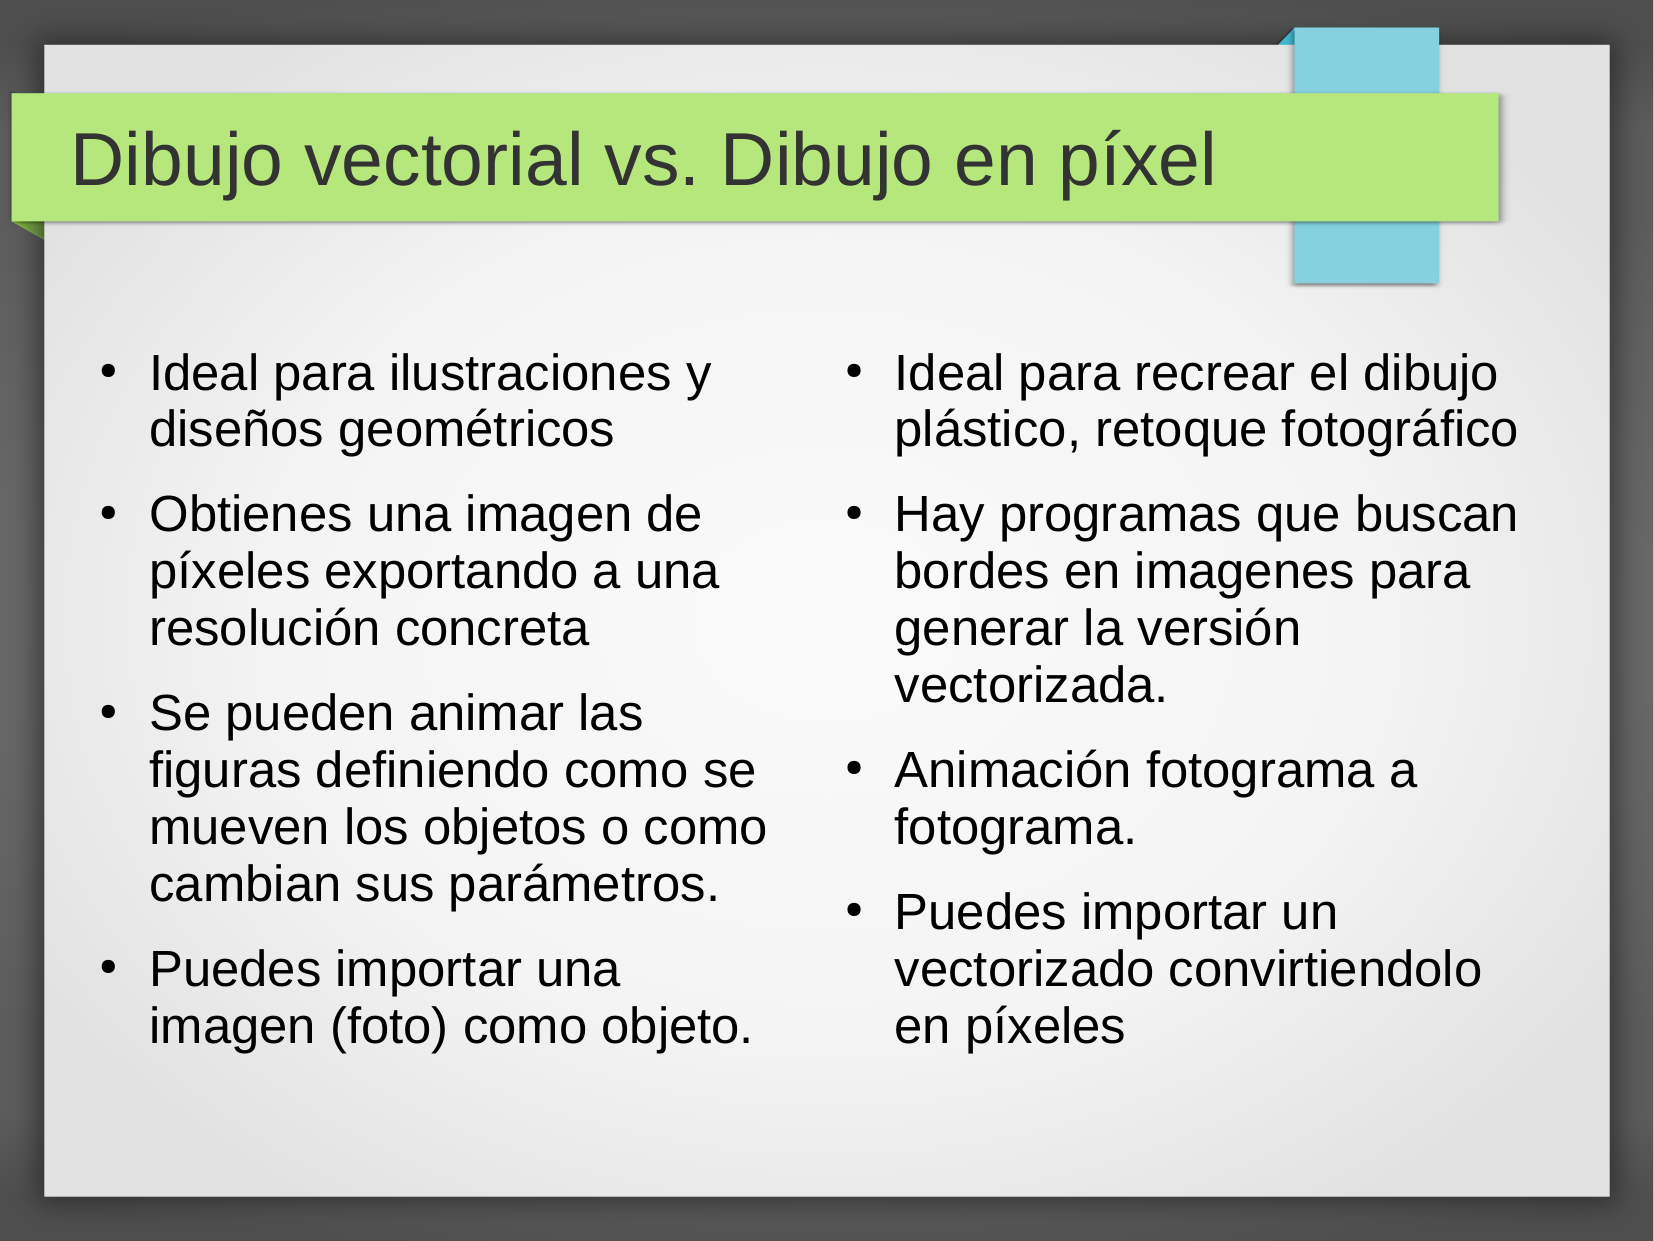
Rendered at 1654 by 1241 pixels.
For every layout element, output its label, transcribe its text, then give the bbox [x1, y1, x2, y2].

picture [0, 0, 1654, 1241]
list Ideal para recrear el dibujo plástico, retoque fotográfico Hay programas que buscan bordes en imagenes para generar la versión vectorizada. Animación fotograma a fotograma. Puedes importar un vectorizado convirtiendolo en píxeles [828, 343, 1539, 1063]
list Ideal para ilustraciones y diseños geométricos Obtienes una imagen de píxeles exportando a una resolución concreta Se pueden animar las figuras definiendo como se mueven los objetos o como cambian sus parámetros. Puedes importar una imagen (foto) como objeto. [82, 343, 793, 1063]
title Dibujo vectorial vs. Dibujo en píxel [70, 106, 1229, 213]
